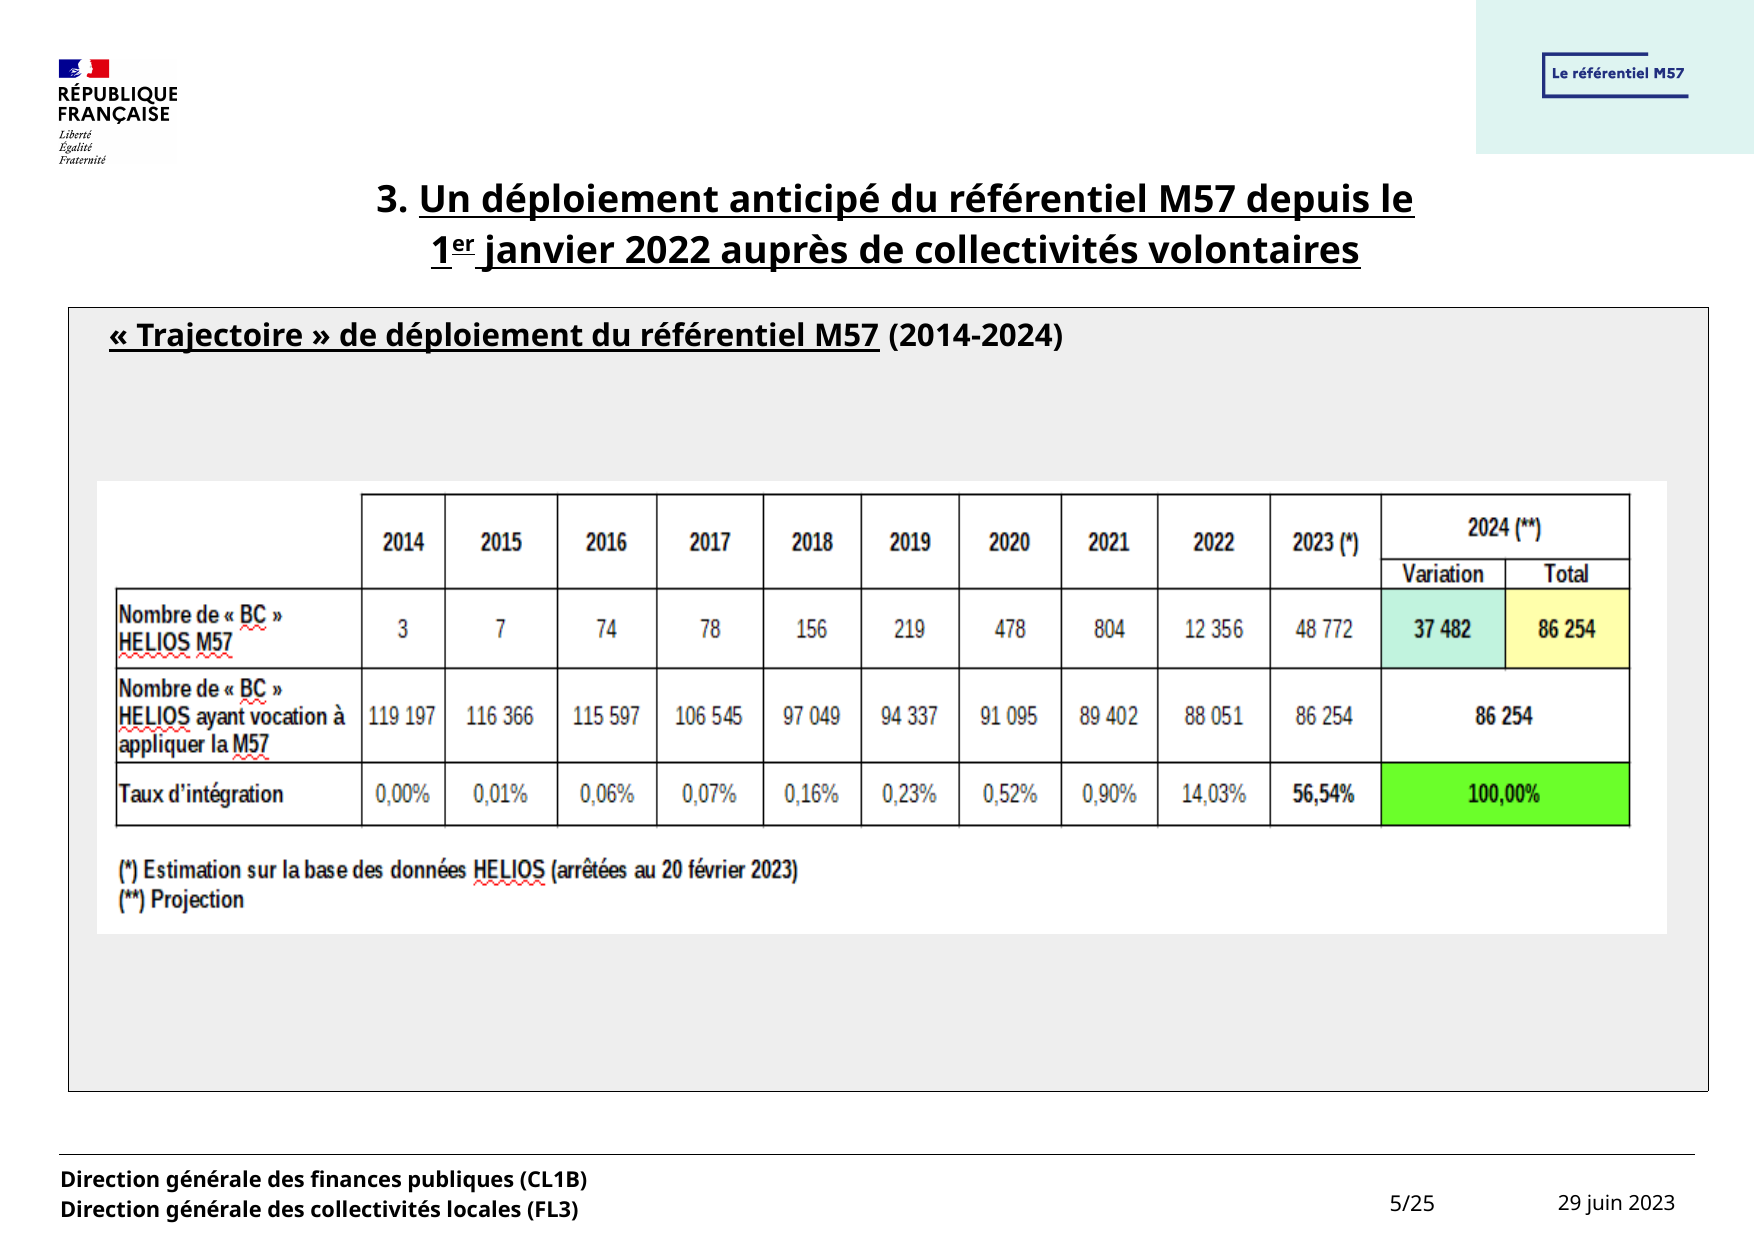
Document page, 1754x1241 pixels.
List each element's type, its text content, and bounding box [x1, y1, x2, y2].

picture [1476, 0, 1754, 154]
text_box 3. Un déploiement anticipé du référentiel M57 depuis le 1er janvier 2022 auprès de collectivités volontaires [283, 165, 1509, 273]
picture [97, 481, 1667, 934]
picture [58, 59, 177, 164]
table_header « Trajectoire » de déploiement du référentiel M57 (2014-2024) [69, 308, 1708, 1091]
